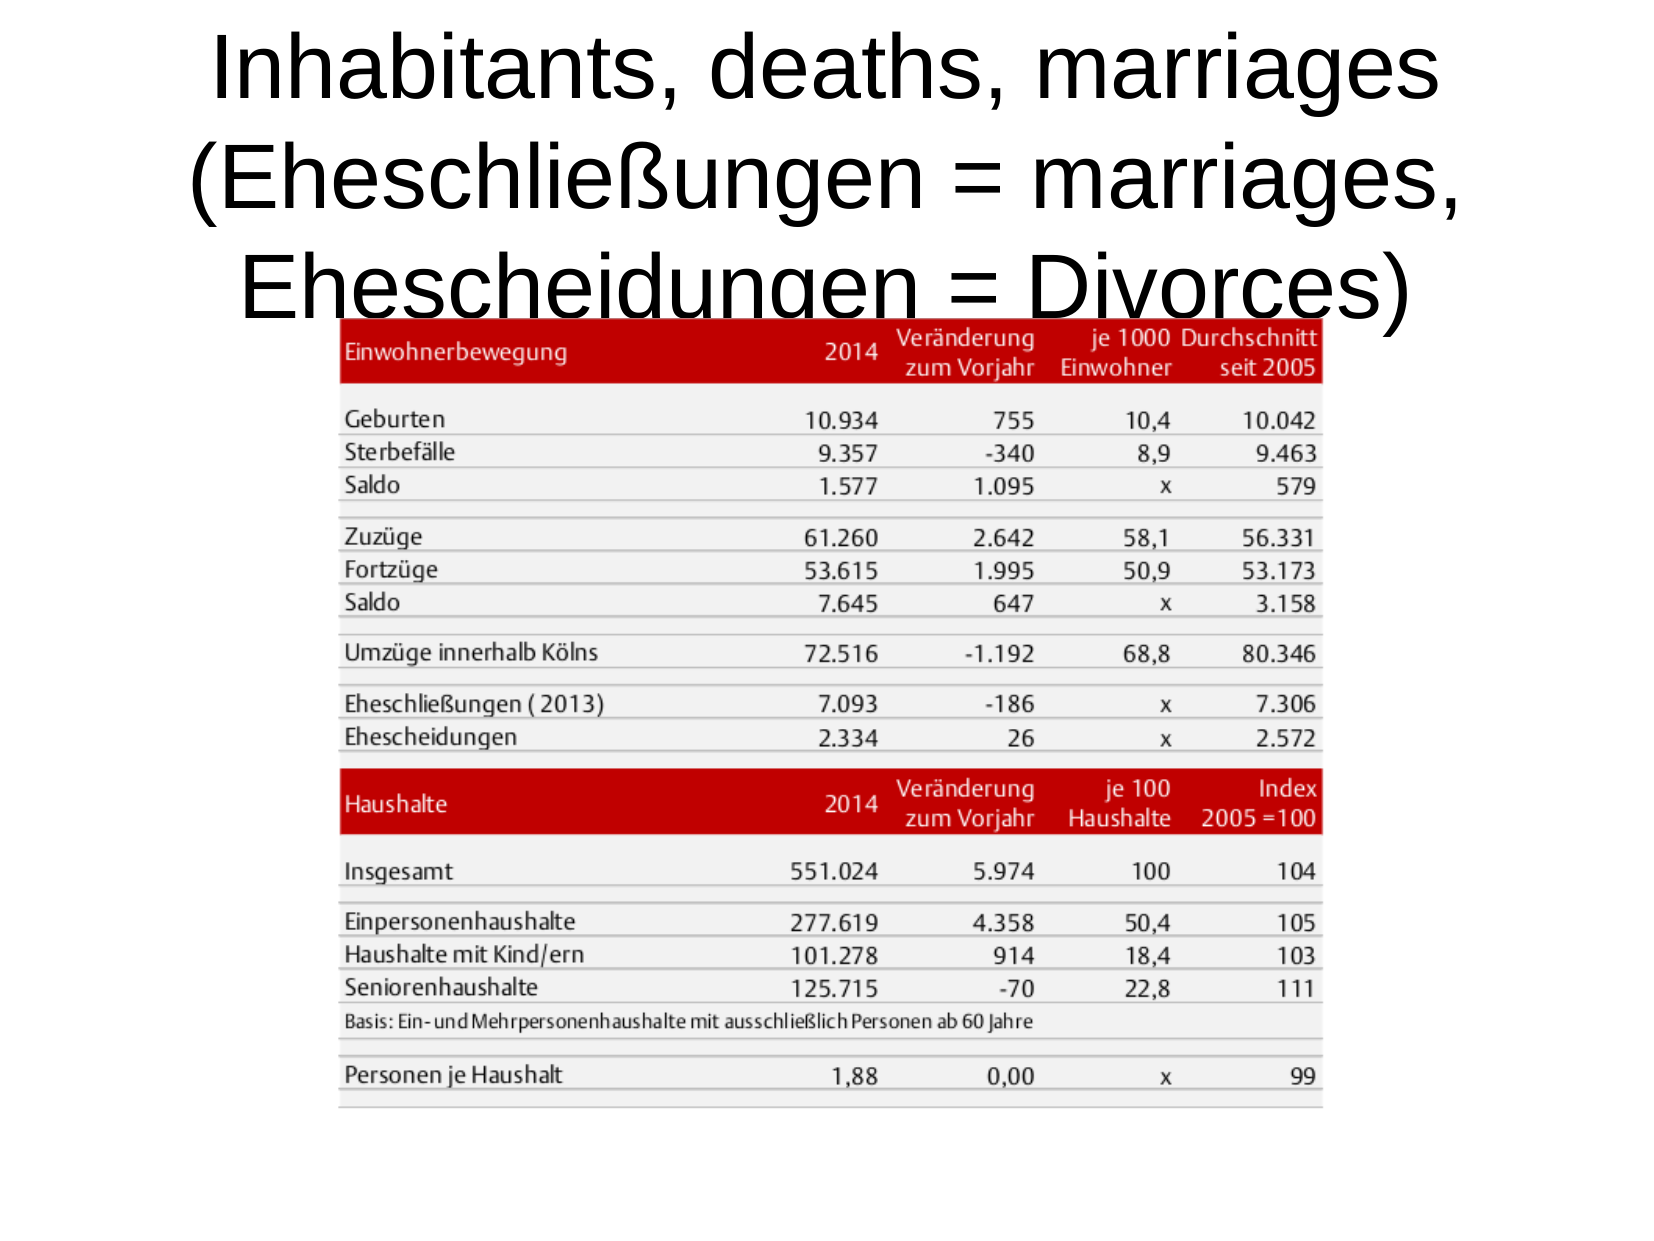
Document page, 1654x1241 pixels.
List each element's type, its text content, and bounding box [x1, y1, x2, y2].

picture [337, 318, 1328, 1113]
title Inhabitants, deaths, marriages (Eheschließungen = marriages, Ehescheidungen = Divorces) [82, 0, 1571, 307]
